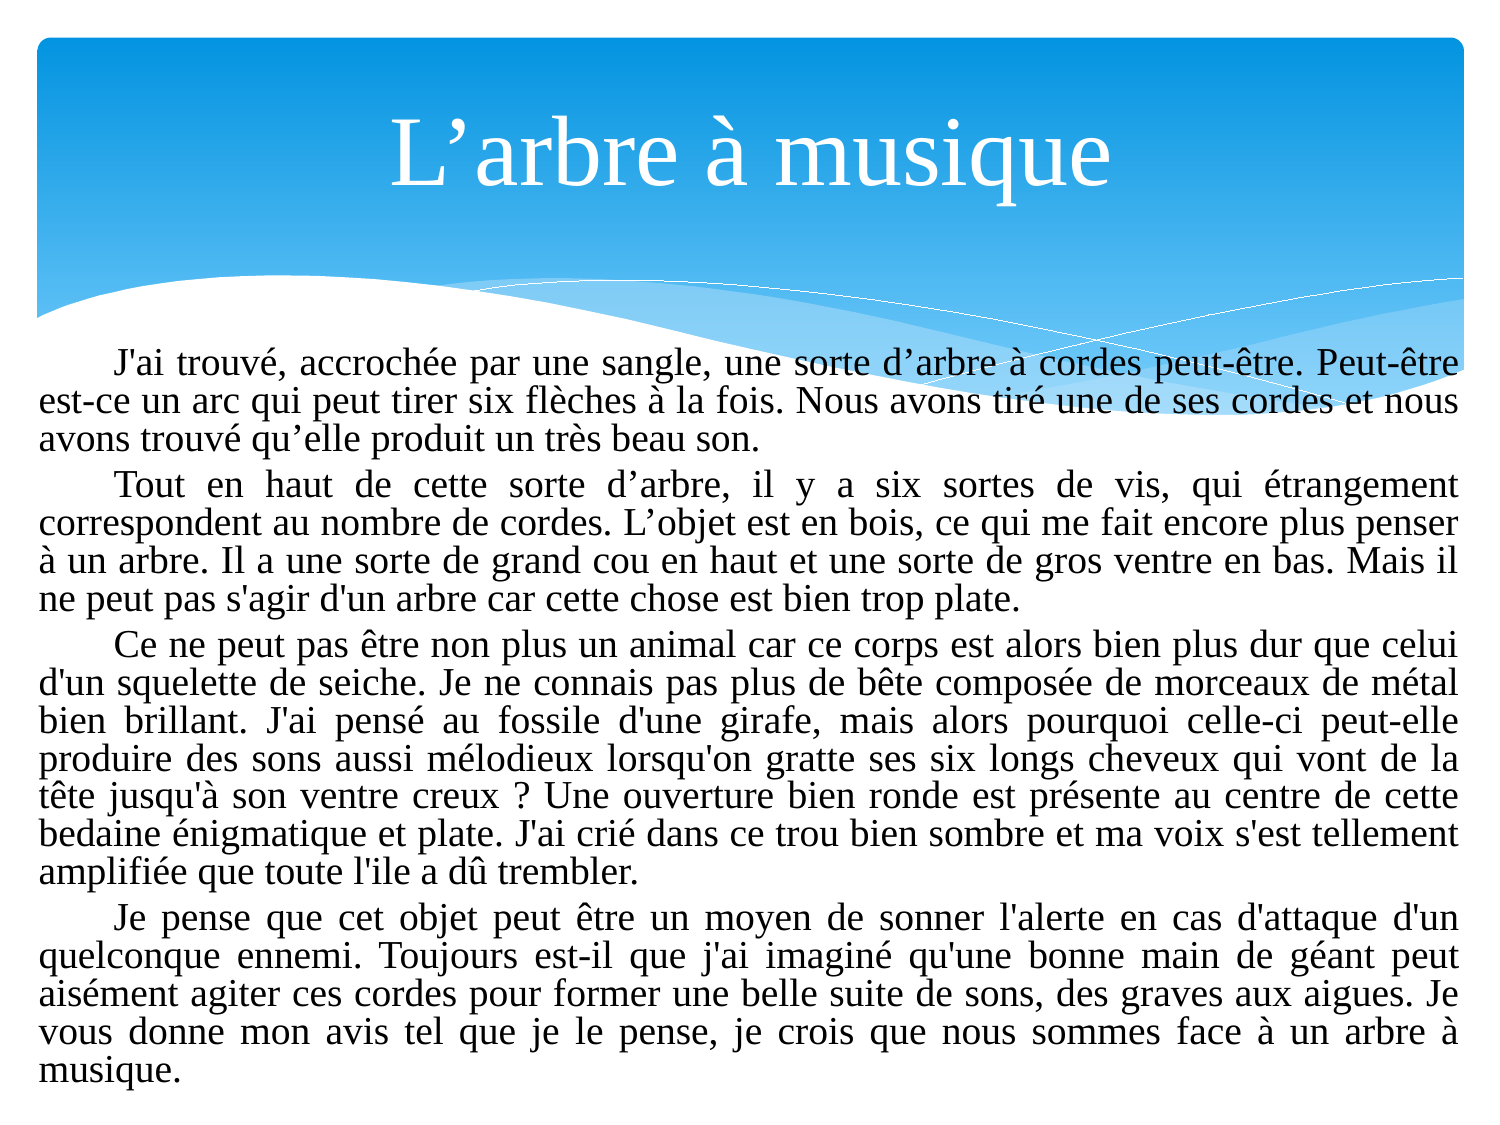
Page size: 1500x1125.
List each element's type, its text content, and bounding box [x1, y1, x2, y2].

title L’arbre à musique [76, 42, 1427, 249]
list J'ai trouvé, accrochée par une sangle, une sorte d’arbre à cordes peut-être. Peut-être est-ce un arc qui peut tirer six flèches à la fois. Nous avons tiré une de ses cordes et nous avons trouvé qu’elle produit un très beau son. Tout en haut de cette sorte d’arbre, il y a six sortes de vis, qui étrangement correspondent au nombre de cordes. L’objet est en bois, ce qui me fait encore plus penser à un arbre. Il a une sorte de grand cou en haut et une sorte de gros ventre en bas. Mais il ne peut pas s'agir d'un arbre car cette chose est bien trop plate. Ce ne peut pas être non plus un animal car ce corps est alors bien plus dur que celui d'un squelette de seiche. Je ne connais pas plus de bête composée de morceaux de métal bien brillant. J'ai pensé au fossile d'une girafe, mais alors pourquoi celle-ci peut-elle produire des sons aussi mélodieux lorsqu'on gratte ses six longs cheveux qui vont de la tête jusqu'à son ventre creux ? Une ouverture bien ronde est présente au centre de cette bedaine énigmatique et plate. J'ai crié dans ce trou bien sombre et ma voix s'est tellement amplifiée que toute l'ile a dû trembler. Je pense que cet objet peut être un moyen de sonner l'alerte en cas d'attaque d'un quelconque ennemi. Toujours est-il que j'ai imaginé qu'une bonne main de géant peut aisément agiter ces cordes pour former une belle suite de sons, des graves aux aigues. Je vous donne mon avis tel que je le pense, je crois que nous sommes face à un arbre à musique. [23, 338, 1477, 1125]
